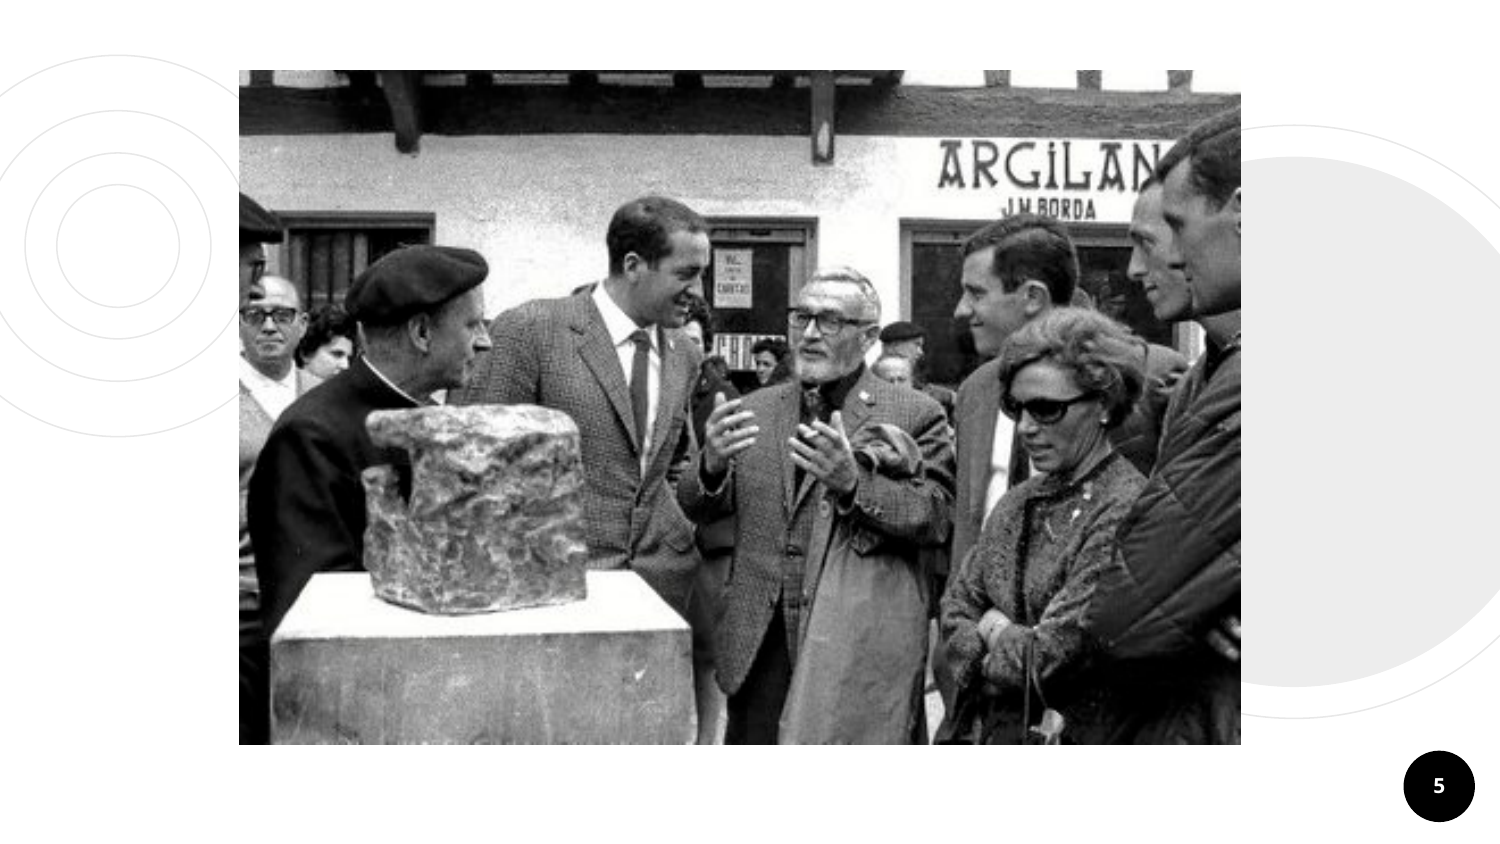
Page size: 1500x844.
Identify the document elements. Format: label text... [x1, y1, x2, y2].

text_box <zenbakia> [1403, 750, 1475, 823]
picture [239, 70, 1241, 745]
